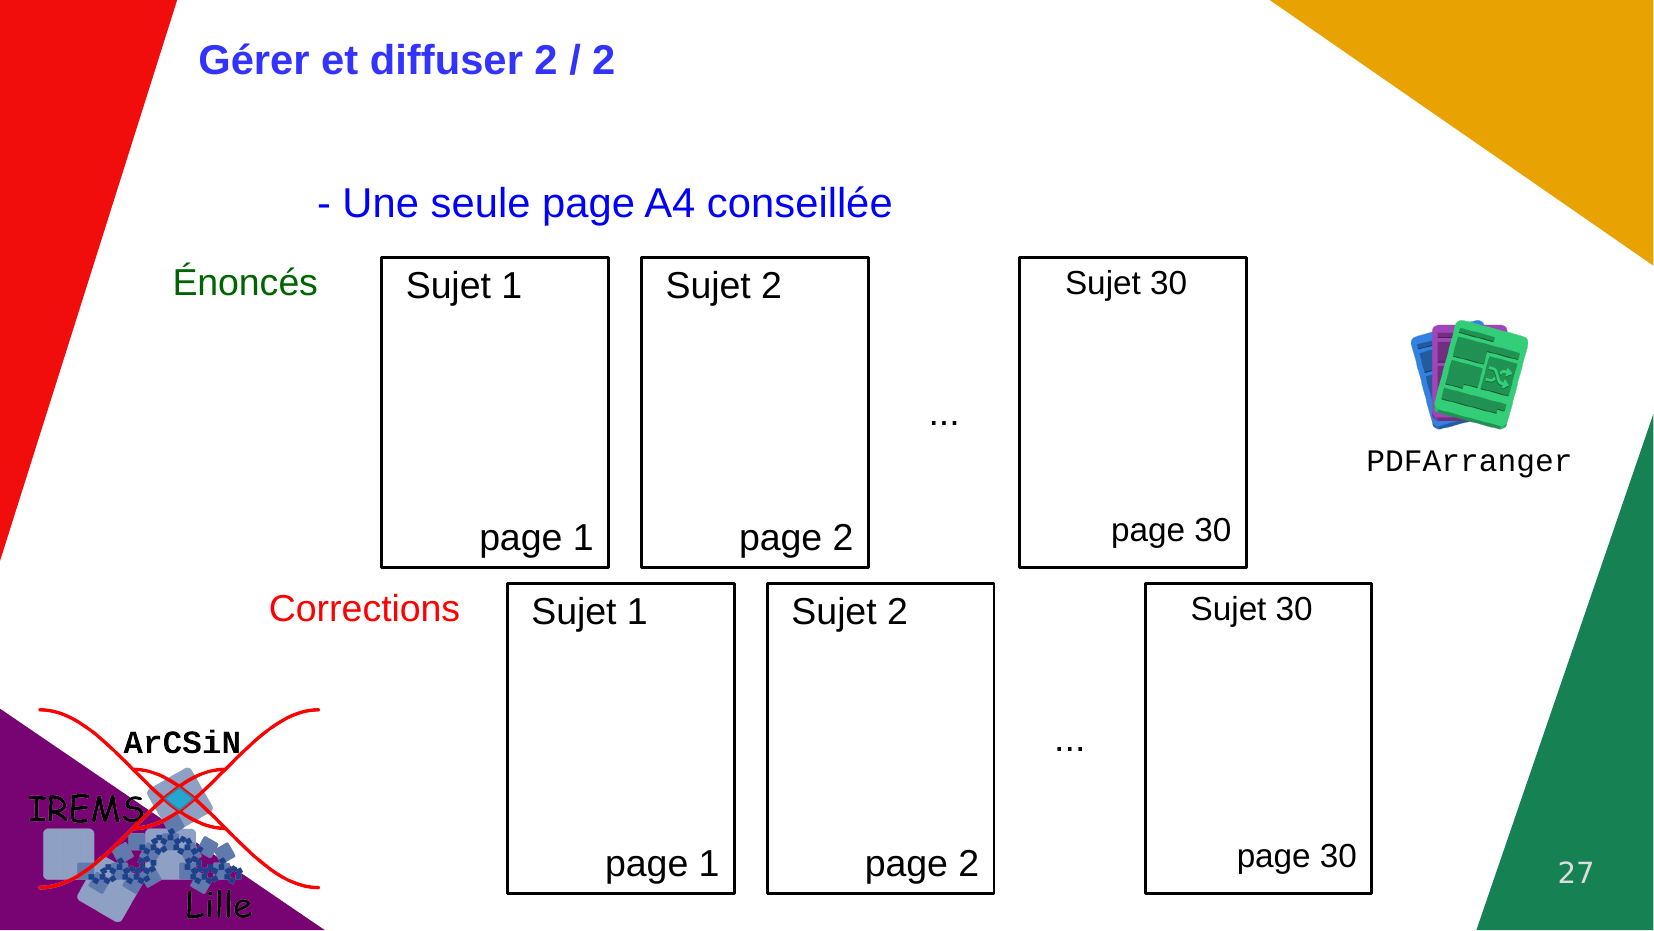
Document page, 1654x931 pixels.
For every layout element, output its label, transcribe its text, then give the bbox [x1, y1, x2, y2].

text_box PDFArranger [1351, 438, 1588, 489]
text_box Sujet 1 page 1 [507, 583, 735, 894]
text_box Sujet 30 page 30 [1145, 583, 1372, 894]
text_box ... [913, 384, 975, 441]
text_box Énoncés [157, 254, 344, 312]
text_box Sujet 2 page 2 [641, 257, 869, 568]
text_box Sujet 2 page 2 [767, 583, 995, 894]
text_box - Une seule page A4 conseillée [317, 179, 1582, 273]
text_box Sujet 1 page 1 [381, 257, 609, 568]
text_box Corrections [254, 580, 476, 637]
text_box Gérer et diffuser 2 / 2 [183, 29, 1304, 94]
picture [1411, 316, 1528, 433]
picture [29, 708, 320, 922]
text_box ... [1039, 710, 1101, 767]
text_box Sujet 30 page 30 [1019, 257, 1247, 568]
